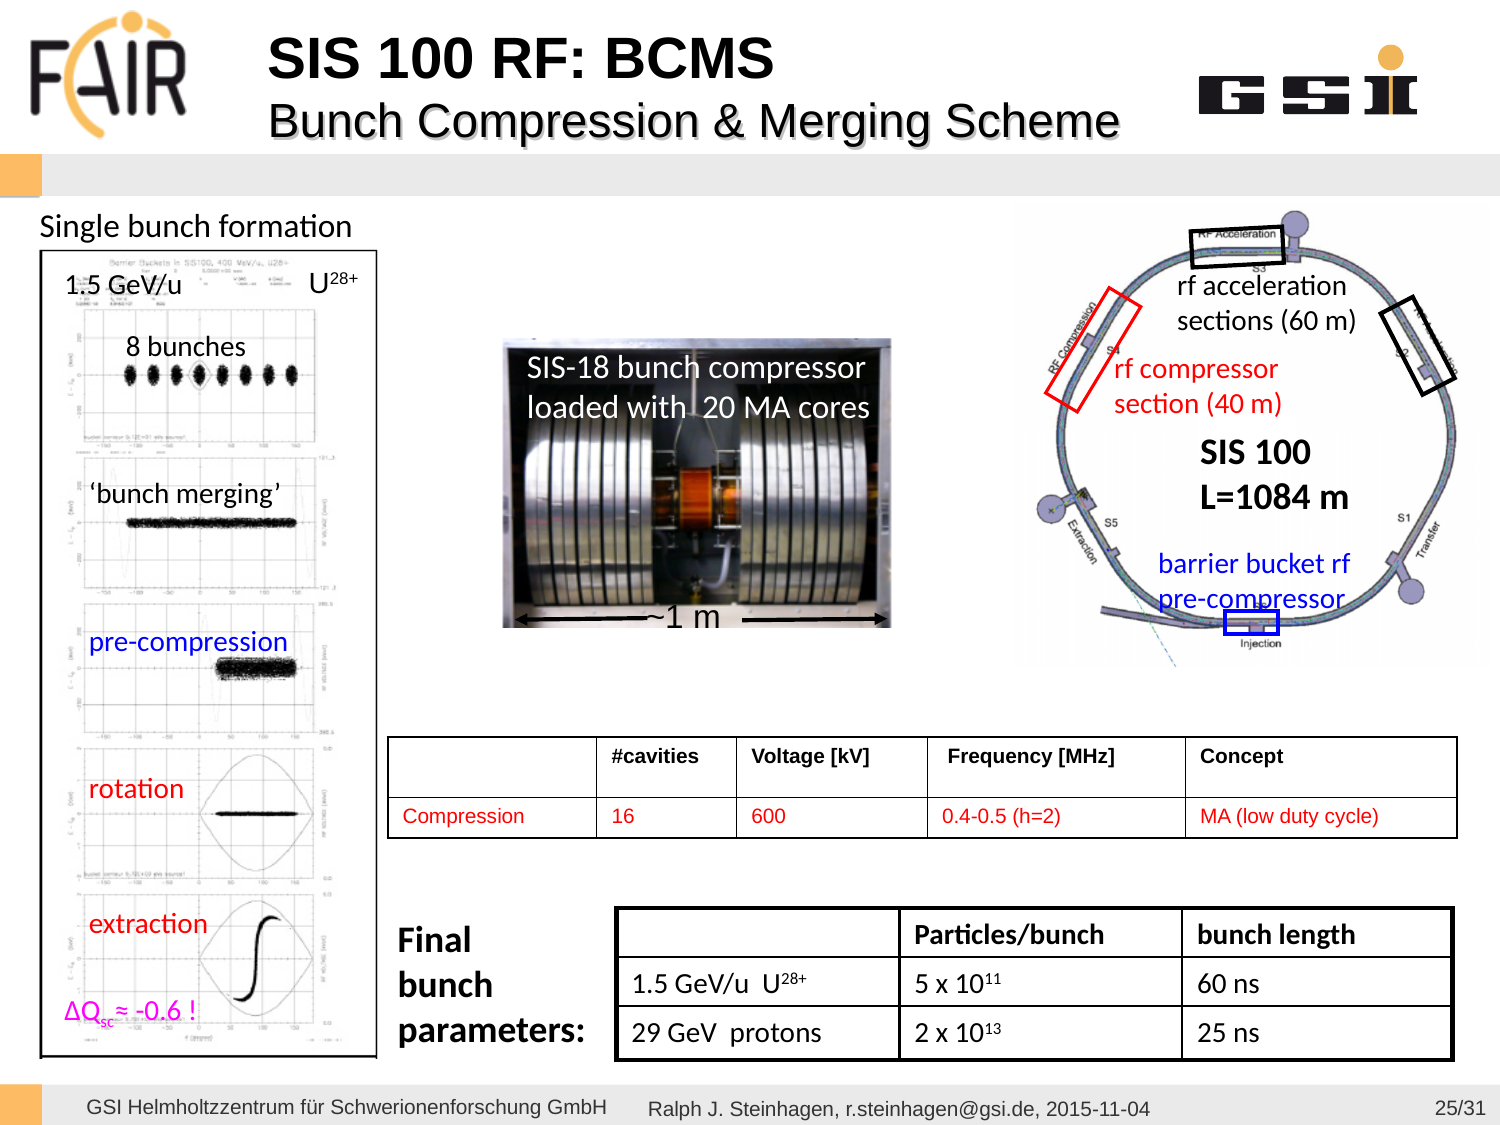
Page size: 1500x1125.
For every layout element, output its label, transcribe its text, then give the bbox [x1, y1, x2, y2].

text_box rf compressor section (40 m) [1099, 342, 1301, 428]
text_box 25 ns [1183, 1007, 1450, 1058]
text_box bunch length [1183, 910, 1450, 956]
table_header #cavities [597, 738, 736, 797]
text_box SIS 100 L=1084 m [1185, 418, 1365, 525]
text_box pre-compression [74, 614, 304, 665]
title SIS 100 RF: BCMS Bunch Compression & Merging Scheme [217, 20, 1170, 147]
text_box 5 x 1011 [901, 958, 1181, 1005]
text_box extraction [74, 896, 230, 948]
text_box ‘bunch merging’ [74, 466, 297, 518]
text_box 60 ns [1183, 958, 1450, 1005]
text_box Final bunch parameters: [383, 907, 601, 1059]
text_box 1.5 GeV/u [49, 257, 198, 309]
table_cell Compression [389, 798, 596, 837]
picture [502, 337, 893, 628]
text_box rotation [74, 761, 200, 813]
text_box rf acceleration sections (60 m) [1162, 258, 1373, 345]
picture [30, 9, 187, 141]
table_header Voltage [kV] [737, 738, 927, 797]
text_box 2 x 1013 [901, 1007, 1181, 1058]
text_box ~1 m [631, 587, 744, 643]
text_box Particles/bunch [901, 910, 1181, 956]
text_box Single bunch formation [24, 196, 369, 252]
table_header Concept [1186, 738, 1456, 797]
table_cell 0.4-0.5 (h=2) [928, 798, 1185, 837]
text_box barrier bucket rf pre-compressor [1143, 536, 1373, 623]
picture [1013, 202, 1489, 668]
table_cell 16 [597, 798, 736, 837]
table_header [389, 738, 596, 797]
text_box ∆Qsc≈ -0.6 ! [49, 983, 213, 1039]
text_box 29 GeV protons [619, 1007, 898, 1058]
picture [1197, 42, 1419, 117]
text_box SIS-18 bunch compressor loaded with 20 MA cores [512, 337, 894, 433]
table_cell 600 [737, 798, 927, 837]
picture [37, 245, 380, 1059]
text_box U28+ [293, 256, 374, 307]
text_box 8 bunches [111, 319, 262, 370]
table_cell MA (low duty cycle) [1186, 798, 1456, 837]
text_box 1.5 GeV/u U28+ [619, 958, 898, 1005]
table_header Frequency [MHz] [928, 738, 1185, 797]
